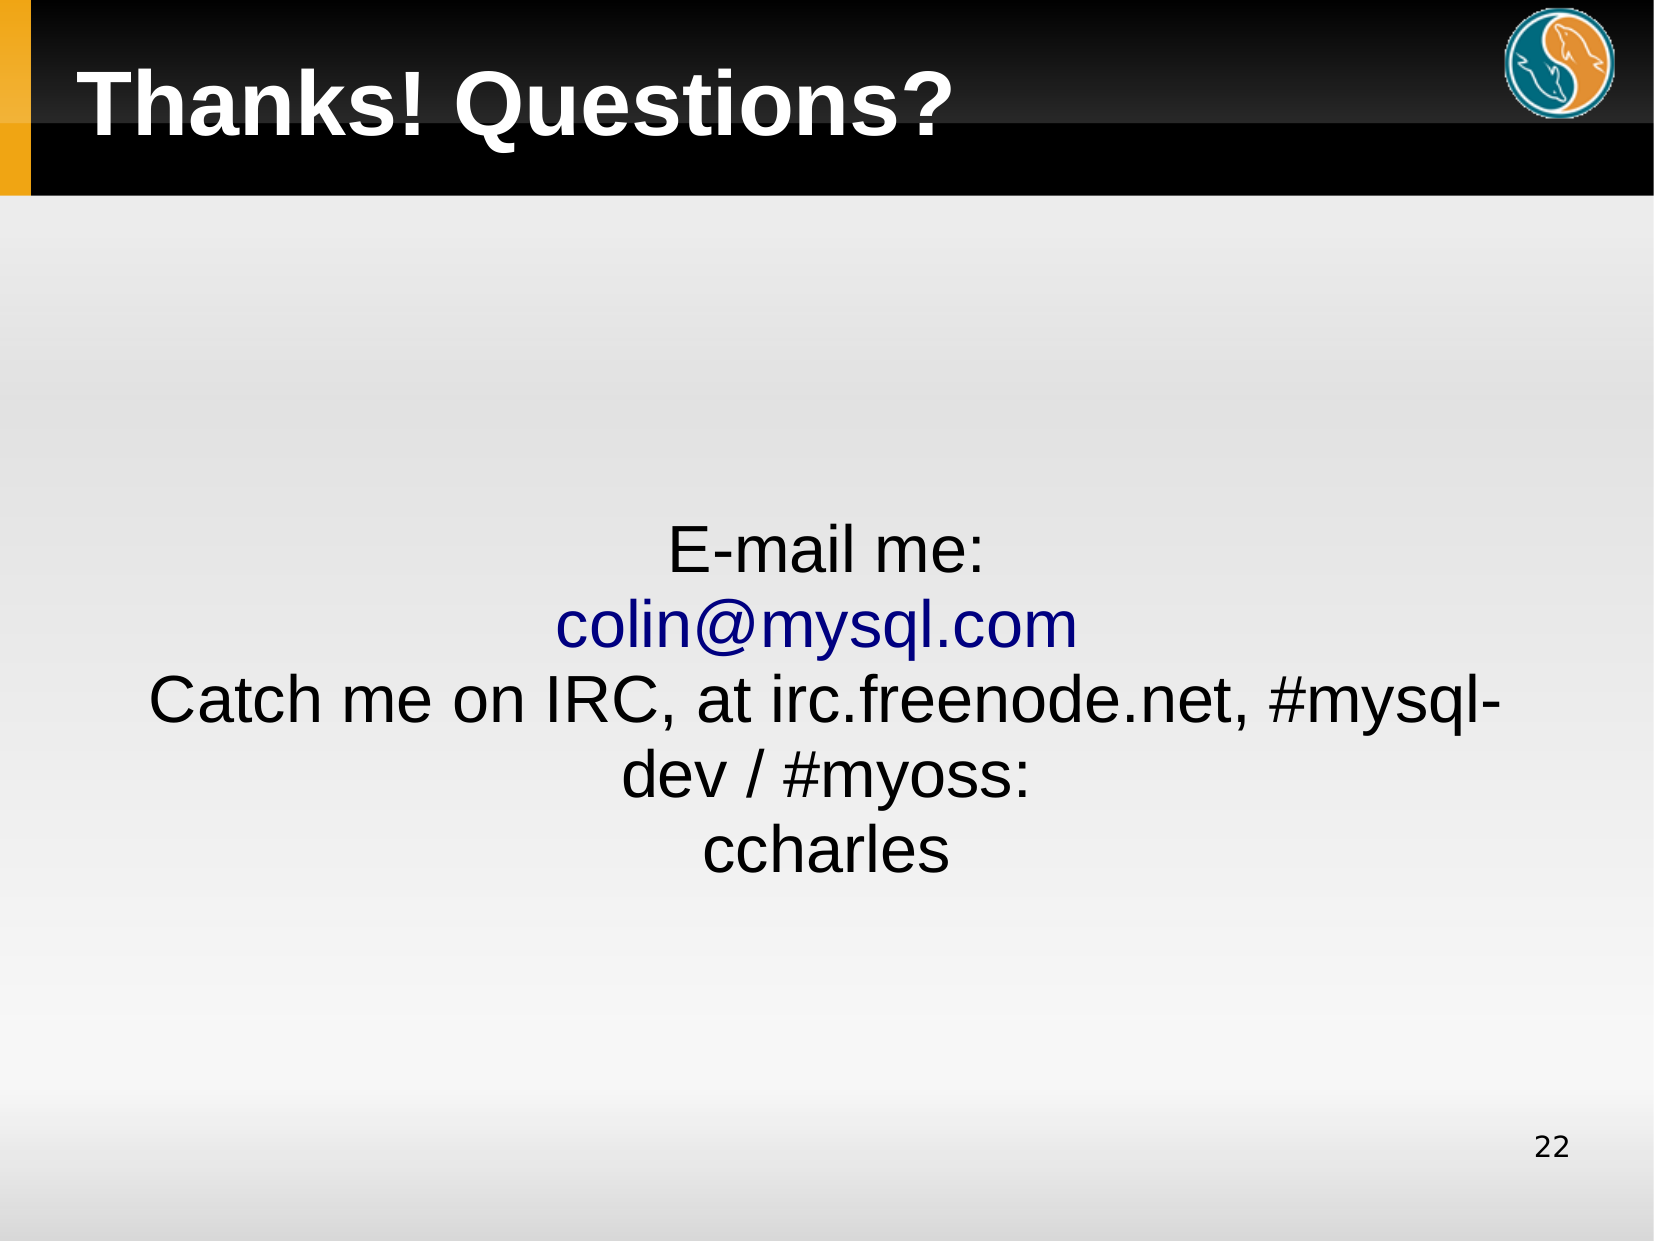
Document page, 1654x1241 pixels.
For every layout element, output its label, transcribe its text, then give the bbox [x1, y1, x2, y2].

subtitle E-mail me: colin@mysql.com Catch me on IRC, at irc.freenode.net, #mysql-dev / #myoss: ccharles [82, 297, 1571, 1102]
picture [0, 0, 1654, 1241]
title Thanks! Questions? [76, 0, 1565, 208]
